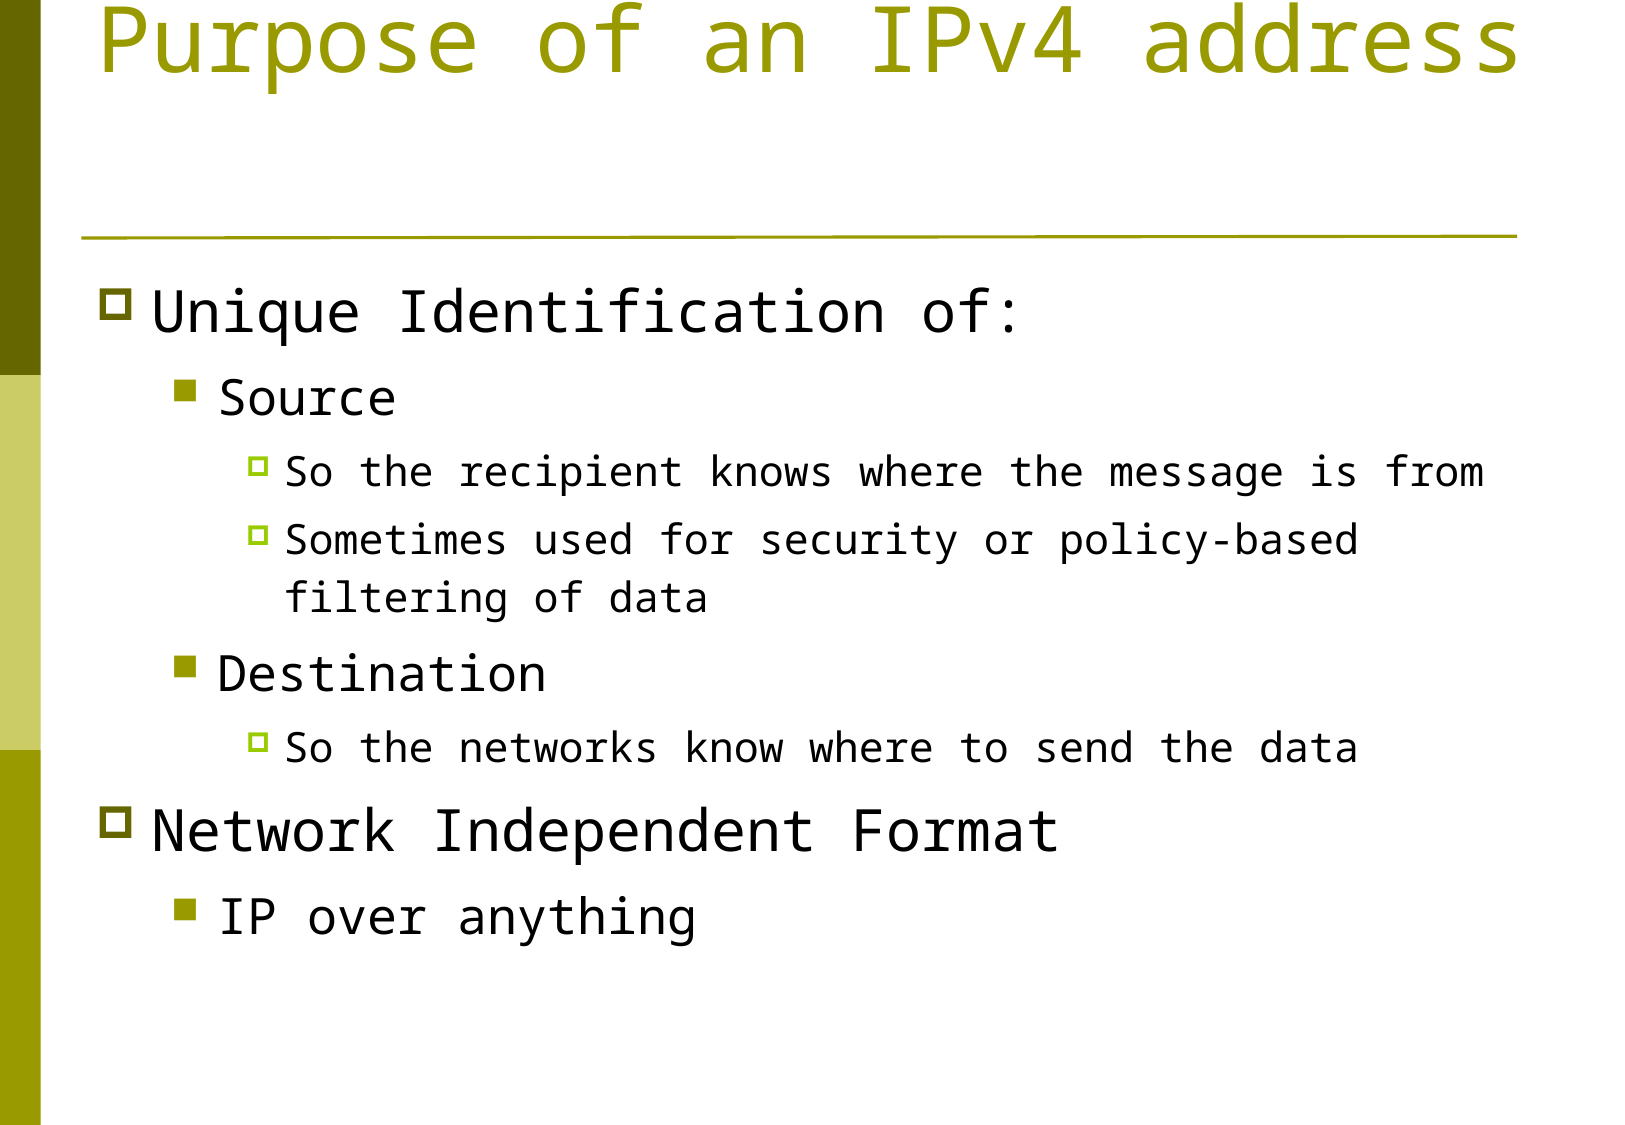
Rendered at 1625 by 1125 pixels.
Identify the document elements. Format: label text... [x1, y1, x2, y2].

title Purpose of an IPv4 address [81, 3, 1544, 233]
list Unique Identification of: Source So the recipient knows where the message is from Sometimes used for security or policy-based filtering of data Destination So the networks know where to send the data Network Independent Format IP over anything [81, 262, 1544, 1006]
